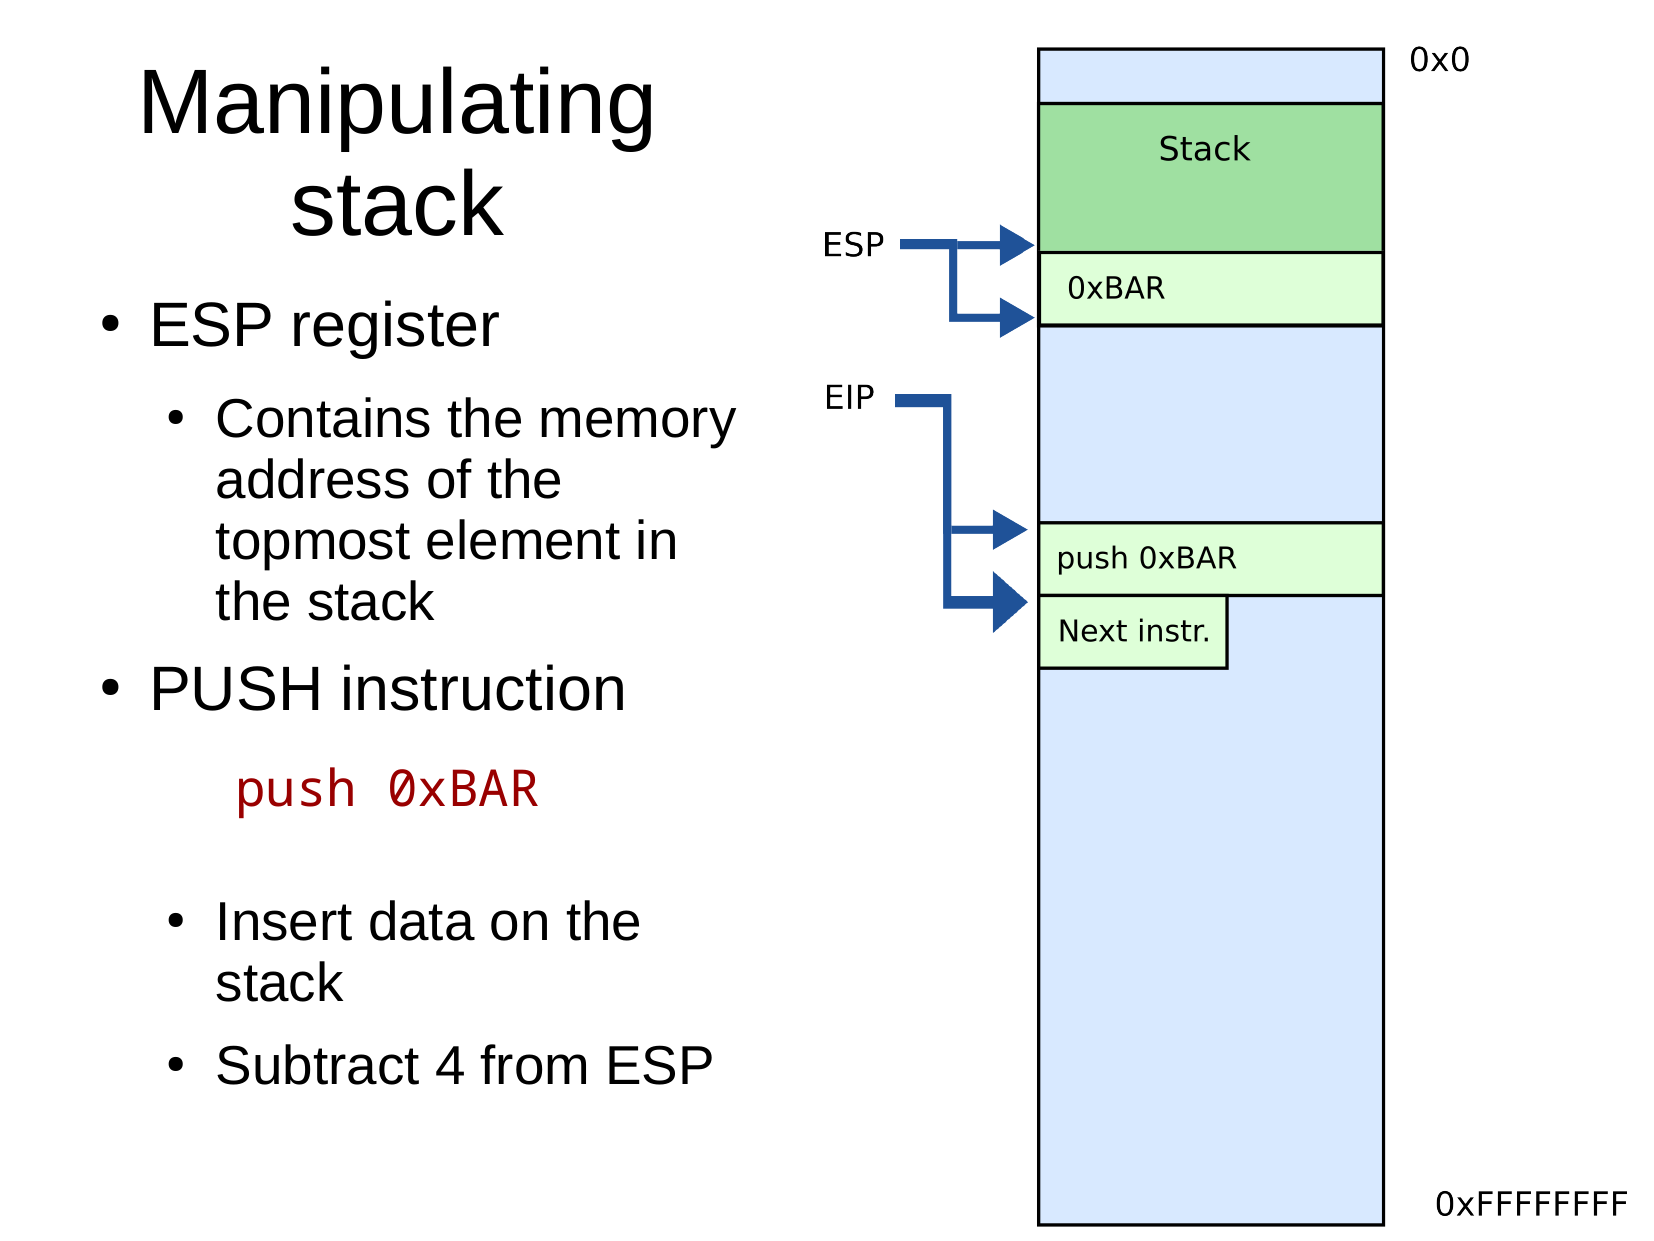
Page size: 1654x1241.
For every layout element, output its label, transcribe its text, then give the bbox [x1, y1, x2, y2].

title Manipulating stack [82, 49, 713, 257]
list ESP register Contains the memory address of the topmost element in the stack PUSH instruction push 0xBAR Insert data on the stack Subtract 4 from ESP [82, 290, 751, 1109]
picture [825, 37, 1627, 1237]
